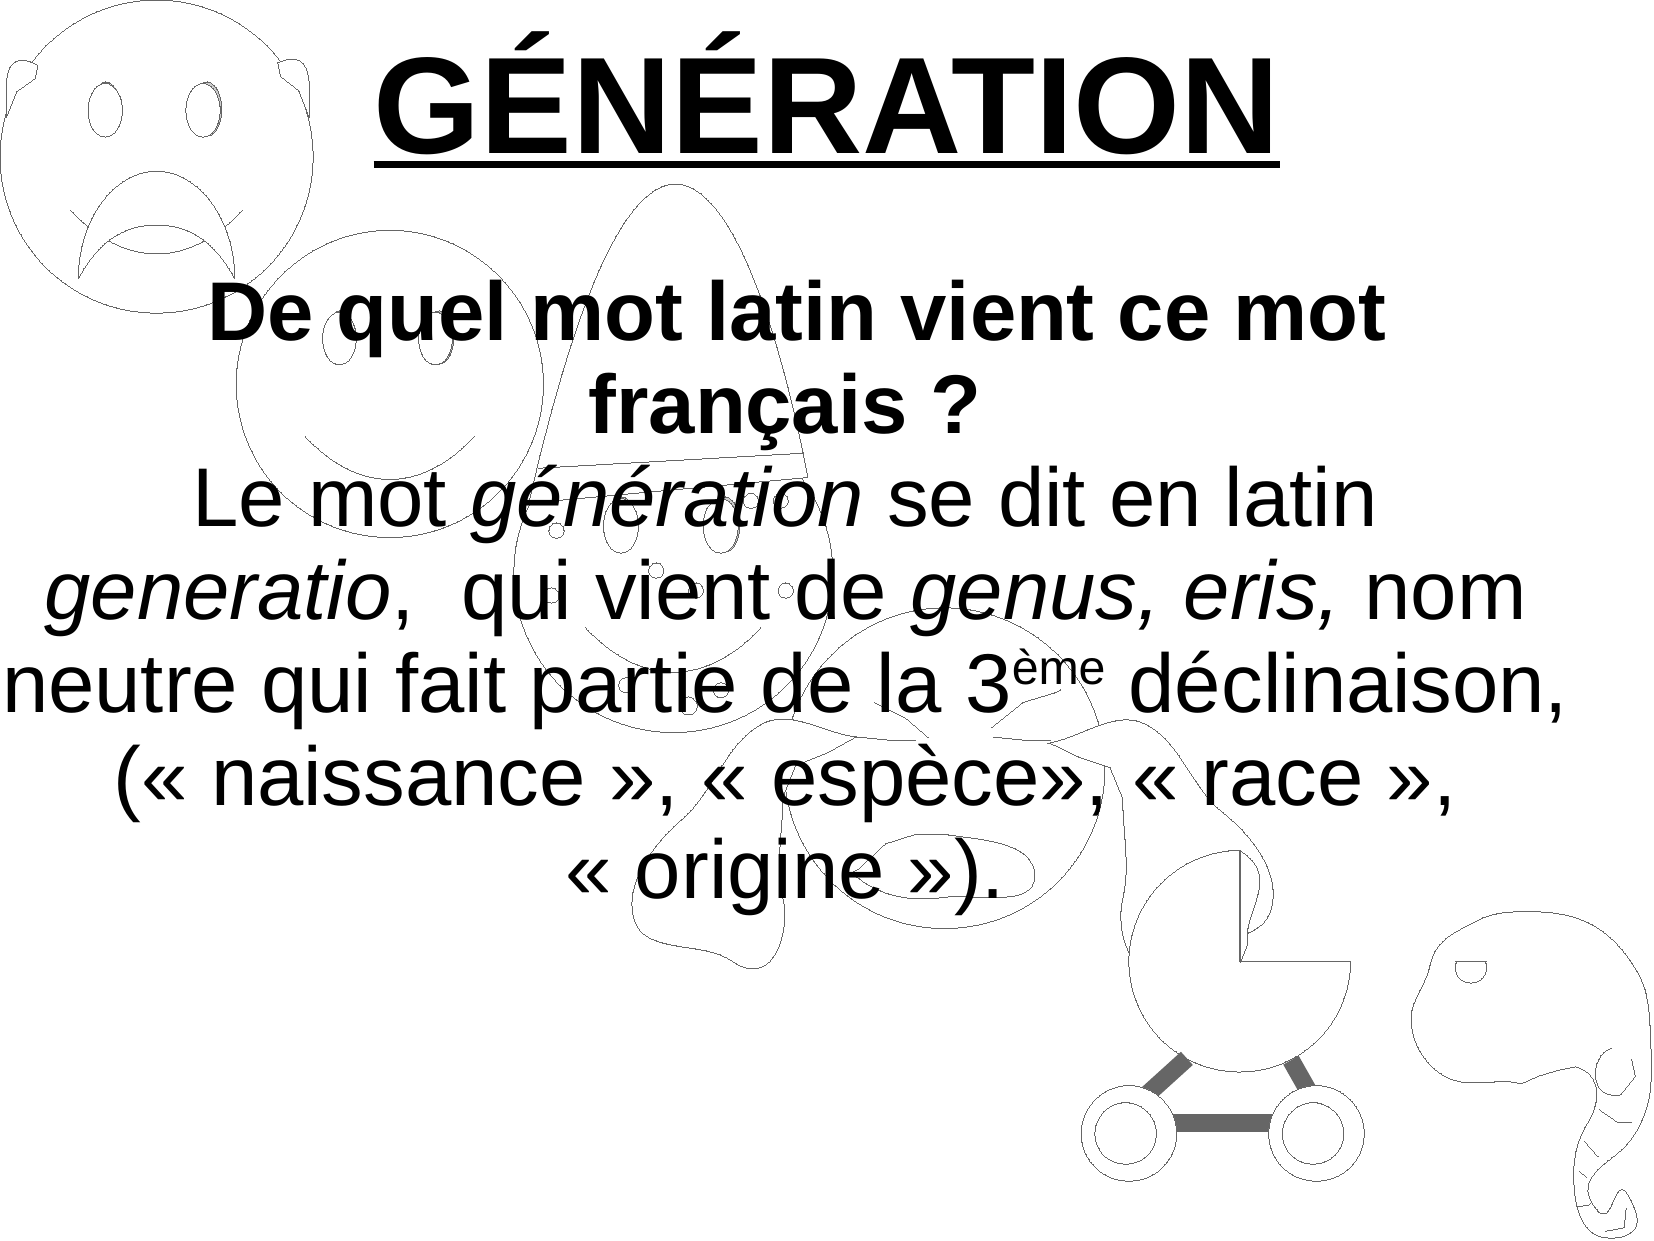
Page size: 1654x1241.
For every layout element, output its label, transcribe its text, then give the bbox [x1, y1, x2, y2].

text_box [1081, 1085, 1177, 1182]
text_box [1414, 916, 1652, 1239]
text_box [0, 18, 82, 141]
text_box De quel mot latin vient ce mot français ? Le mot génération se dit en latin generatio, qui vient de genus, eris, nom neutre qui fait partie de la 3ème déclinaison,(« naissance », « espèce», « race », « origine »). [0, 141, 1571, 1040]
text_box [1161, 1040, 1318, 1073]
text_box [1268, 1085, 1365, 1182]
title GÉNÉRATION [82, 2, 1571, 141]
